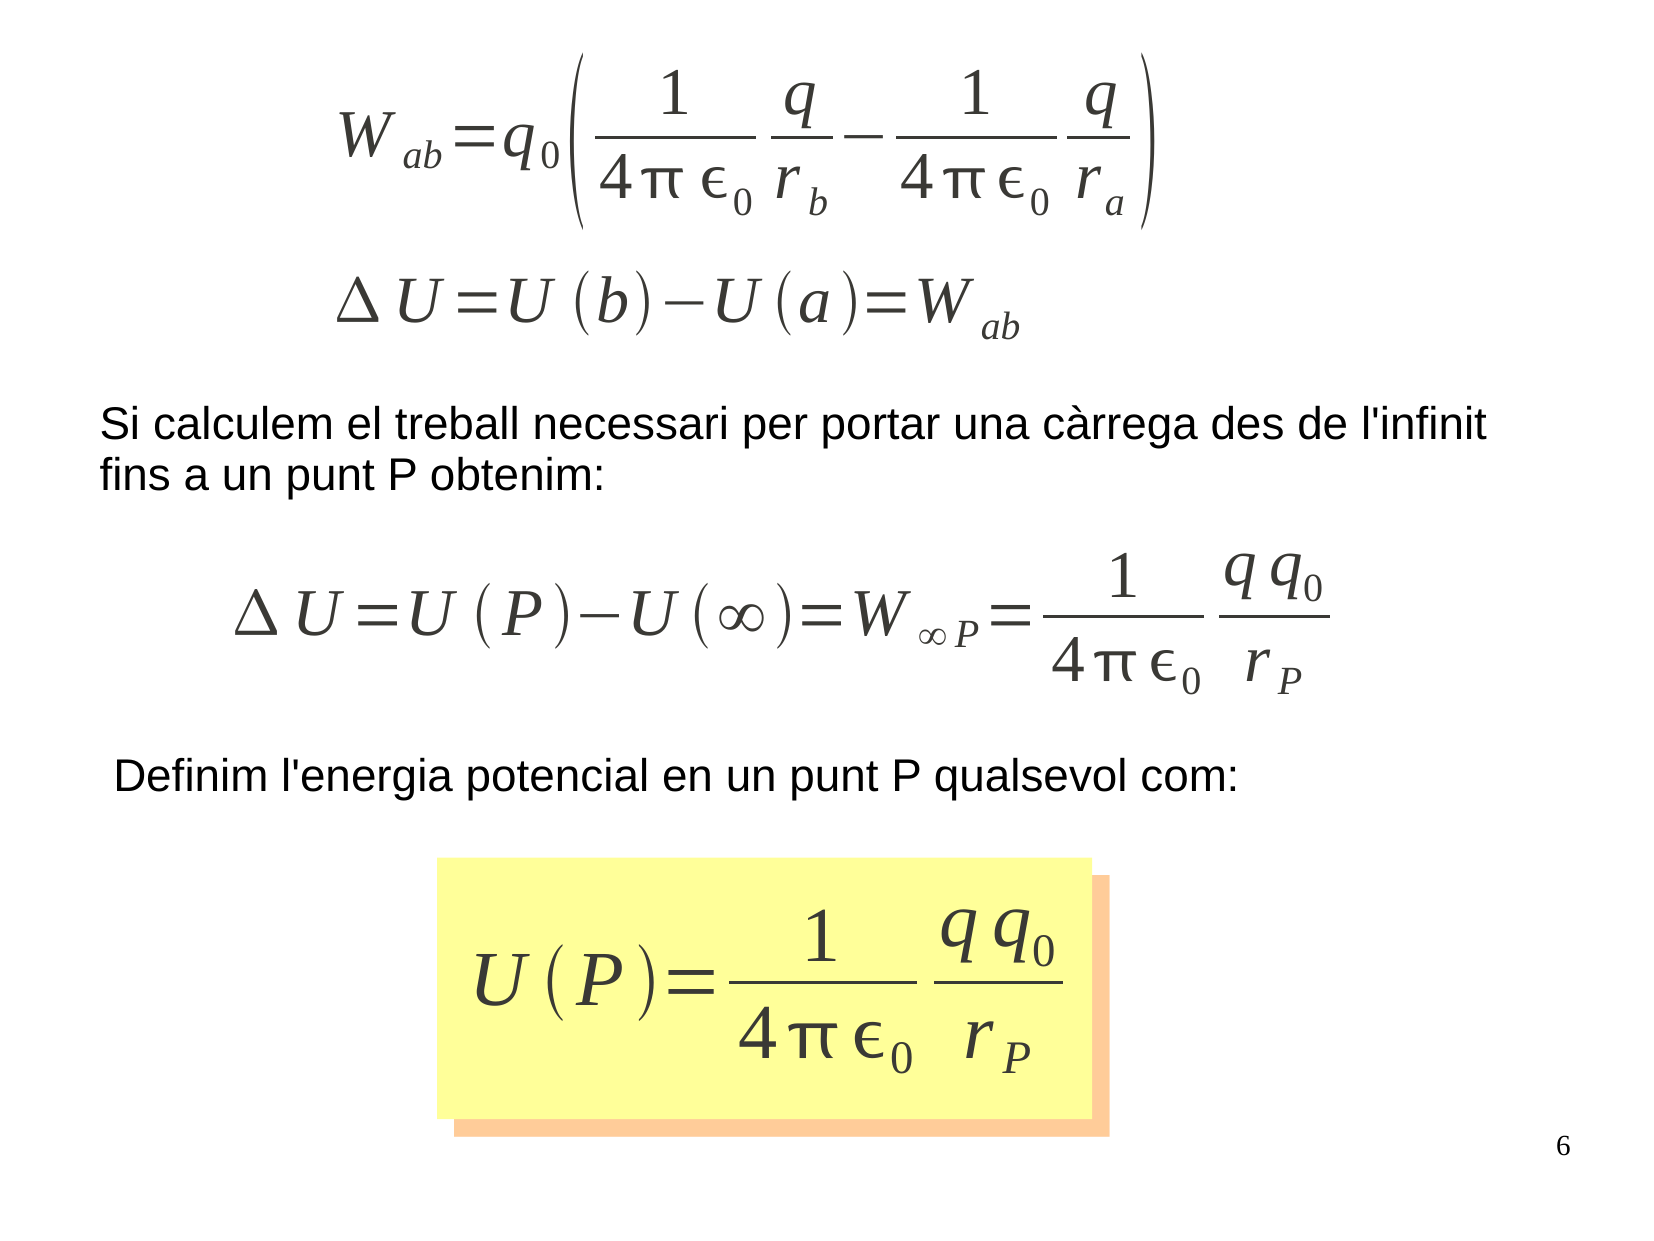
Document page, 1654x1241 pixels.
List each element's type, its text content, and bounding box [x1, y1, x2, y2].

chart [449, 878, 1085, 1086]
text_box Definim l'energia potencial en un punt P qualsevol com: [98, 742, 1585, 809]
chart [318, 264, 1037, 348]
chart [318, 47, 1176, 233]
chart [216, 526, 1348, 705]
text_box Si calculem el treball necessari per portar una càrrega des de l'infinit fins a un punt P obtenim: [84, 390, 1571, 508]
text_box [437, 857, 1093, 1120]
